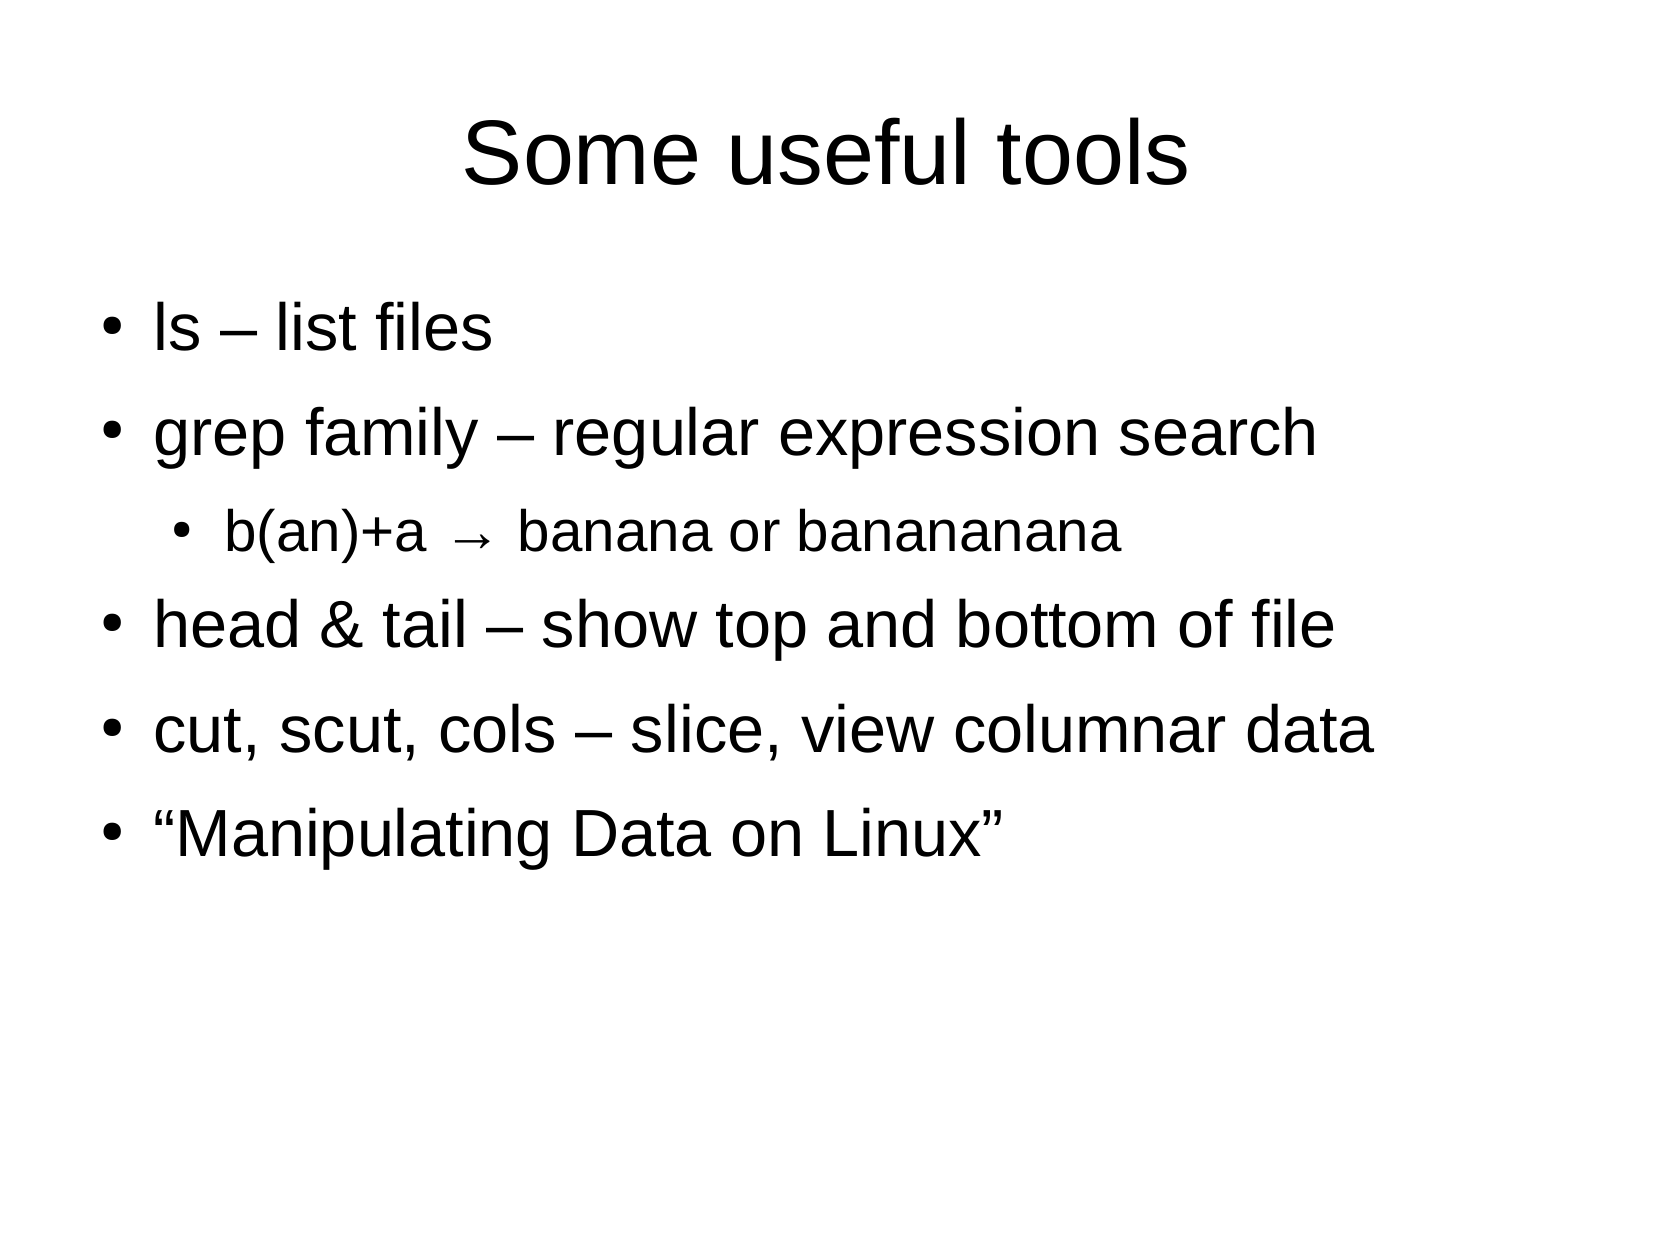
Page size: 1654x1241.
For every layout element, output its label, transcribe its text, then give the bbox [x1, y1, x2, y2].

title Some useful tools [82, 56, 1571, 250]
list ls – list files grep family – regular expression search b(an)+a → banana or banananana head & tail – show top and bottom of file cut, scut, cols – slice, view columnar data “Manipulating Data on Linux” [82, 290, 1471, 1094]
